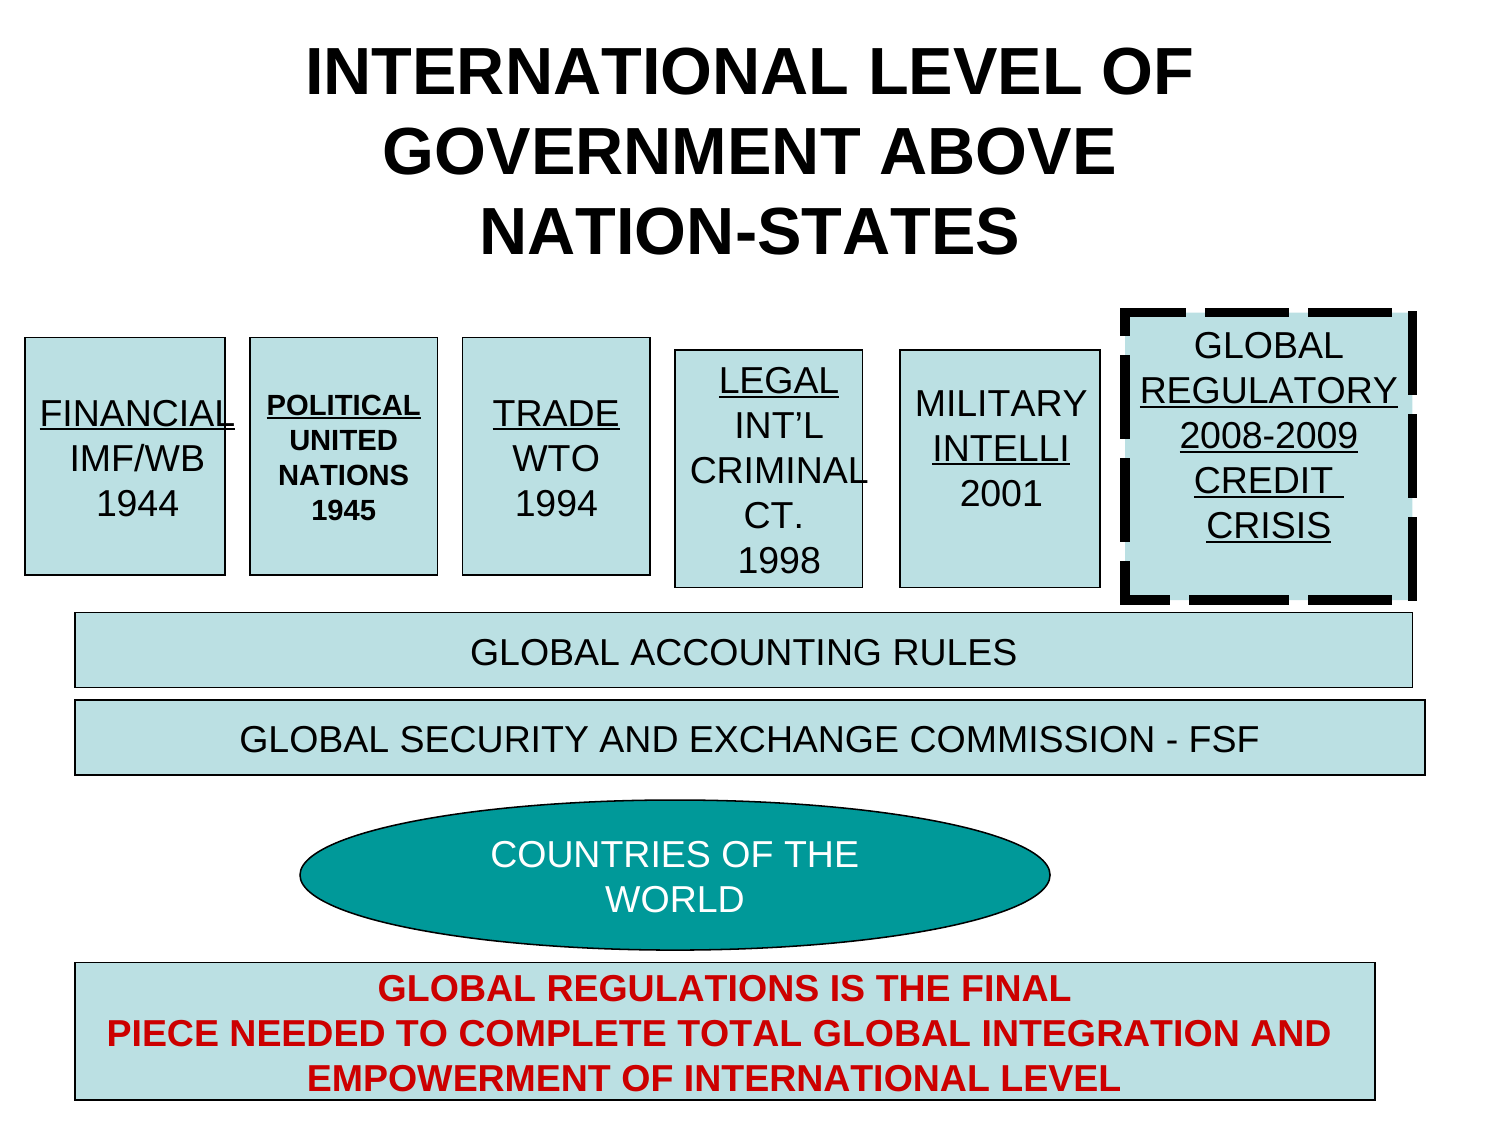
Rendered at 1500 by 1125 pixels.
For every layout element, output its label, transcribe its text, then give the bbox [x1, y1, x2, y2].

text_box COUNTRIES OF THE WORLD [300, 800, 1051, 951]
text_box GLOBAL SECURITY AND EXCHANGE COMMISSION - FSF [75, 699, 1426, 775]
text_box TRADE WTO 1994 [462, 337, 650, 576]
text_box FINANCIAL IMF/WB 1944 [24, 337, 225, 576]
text_box MILITARY INTELLI 2001 [899, 349, 1100, 588]
title INTERNATIONAL LEVEL OF GOVERNMENT ABOVE NATION-STATES [75, 19, 1426, 276]
text_box GLOBAL REGULATIONS IS THE FINAL PIECE NEEDED TO COMPLETE TOTAL GLOBAL INTEGRATION AND EMPOWERMENT OF INTERNATIONAL LEVEL [74, 962, 1375, 1100]
text_box GLOBAL REGULATORY 2008-2009 CREDIT CRISIS [1125, 312, 1413, 601]
text_box POLITICAL UNITED NATIONS 1945 [249, 337, 438, 576]
text_box LEGAL INT’L CRIMINAL CT. 1998 [674, 349, 863, 588]
text_box GLOBAL ACCOUNTING RULES [75, 612, 1413, 688]
